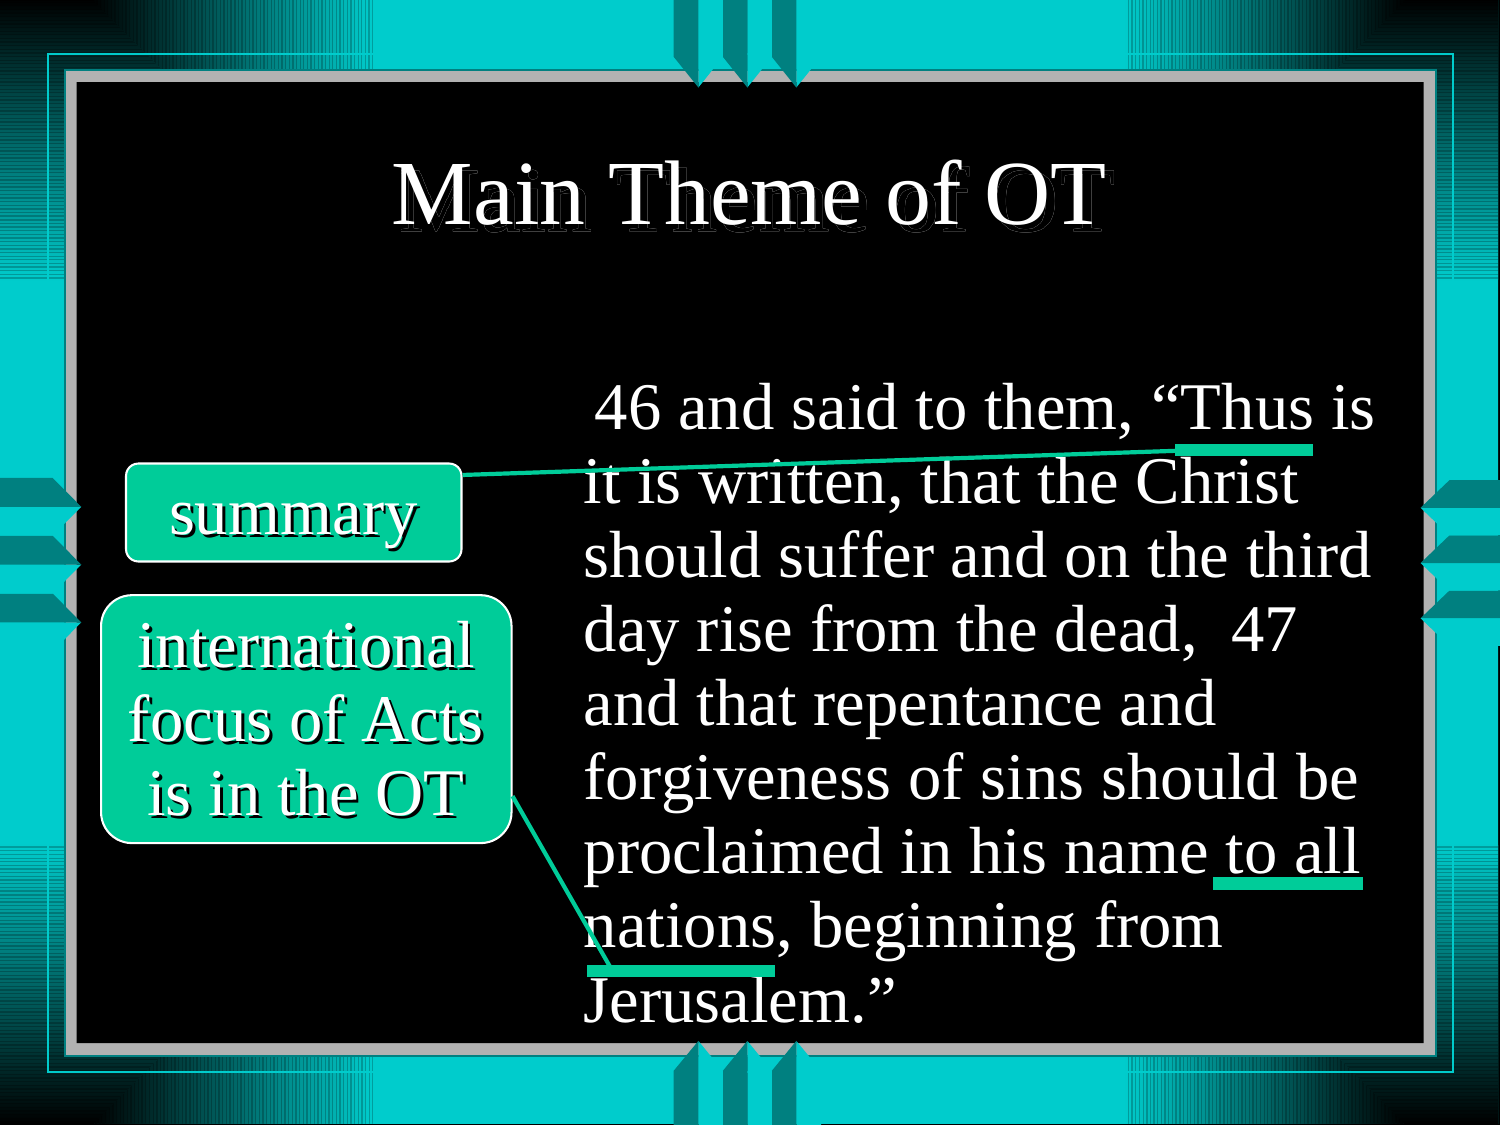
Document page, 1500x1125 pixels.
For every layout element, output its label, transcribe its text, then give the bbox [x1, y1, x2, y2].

list 46 and said to them, “Thus is it is written, that the Christ should suffer and on the third day rise from the dead, 47 and that repentance and forgiveness of sins should be proclaimed in his name to all nations, beginning from Jerusalem.” [512, 362, 1413, 1045]
text_box summary [126, 463, 462, 562]
title Main Theme of OT [150, 135, 1351, 253]
text_box international focus of Acts is in the OT [101, 595, 512, 844]
